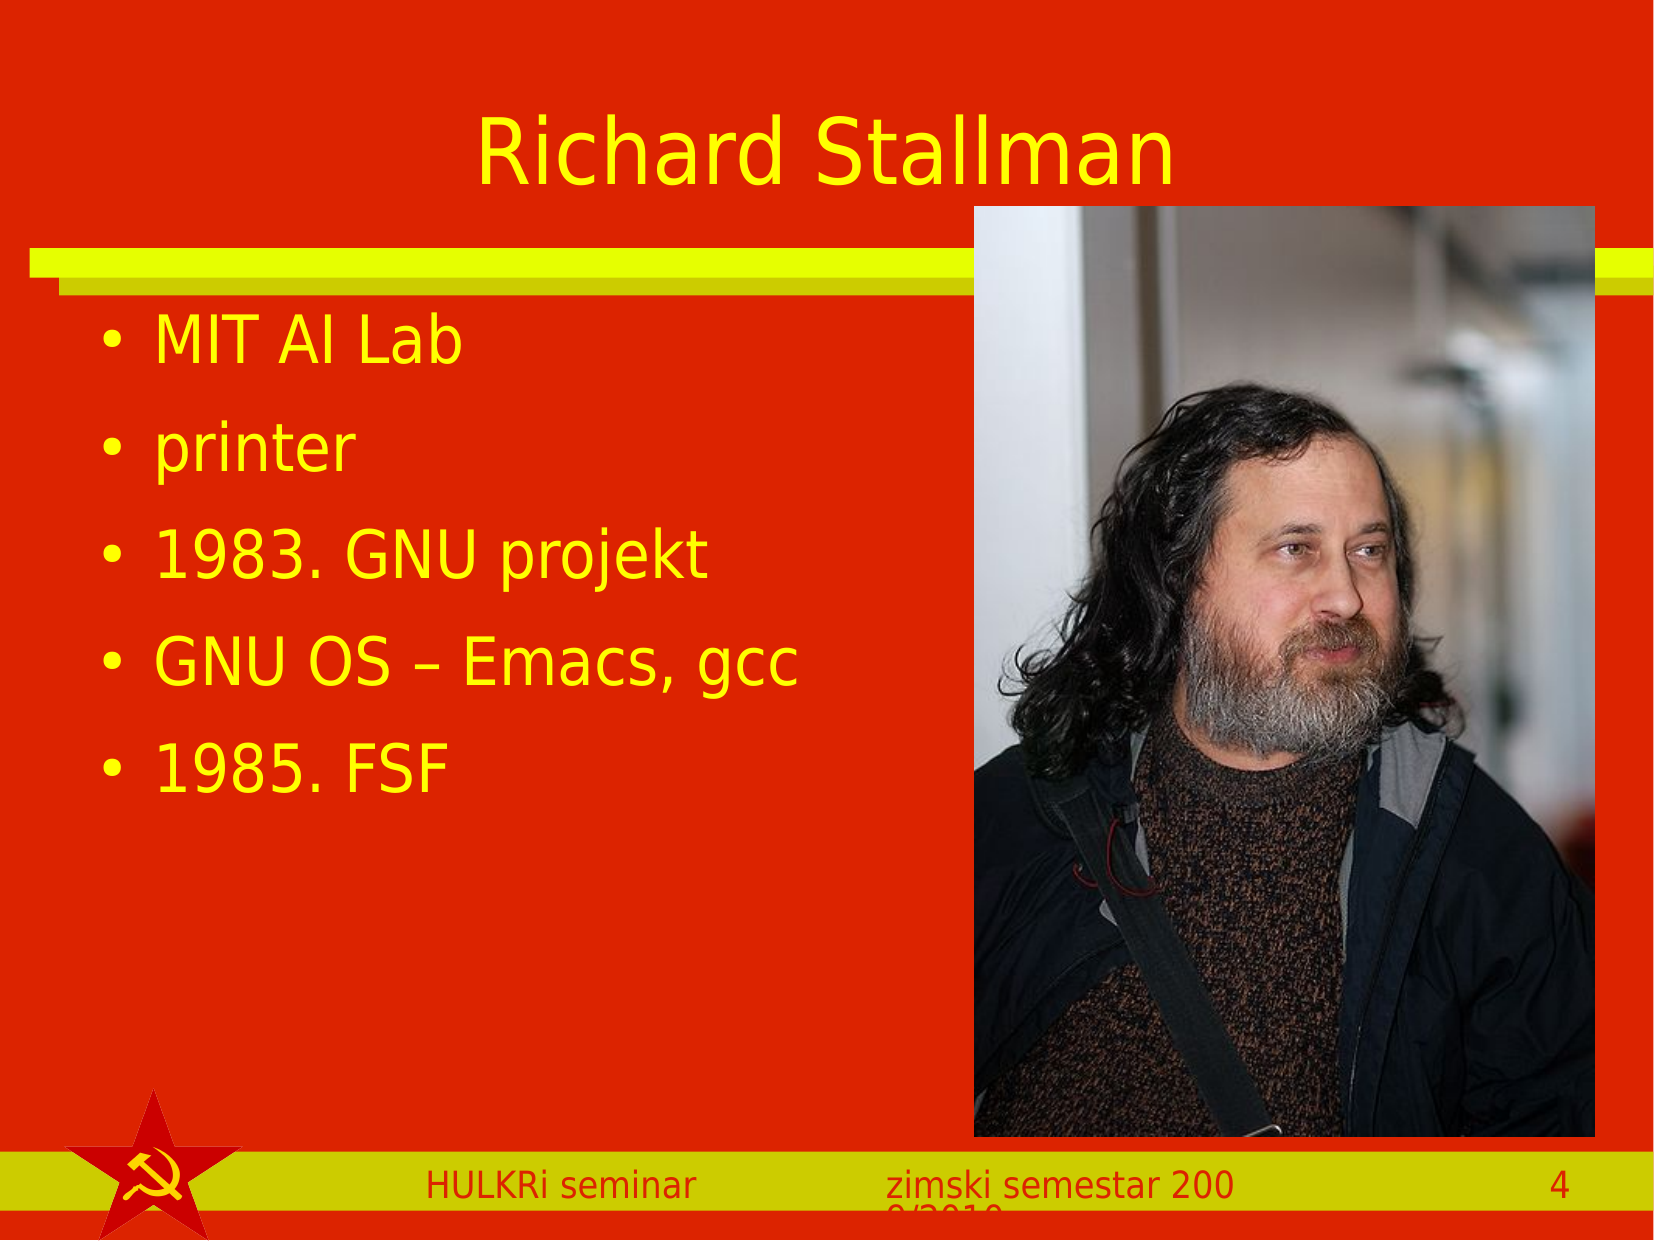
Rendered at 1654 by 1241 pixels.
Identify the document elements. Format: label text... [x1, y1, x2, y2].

picture [64, 1088, 243, 1241]
list MIT AI Lab printer 1983. GNU projekt GNU OS – Emacs, gcc 1985. FSF [82, 302, 1571, 1106]
picture [974, 206, 1595, 1137]
title Richard Stallman [82, 49, 1571, 257]
